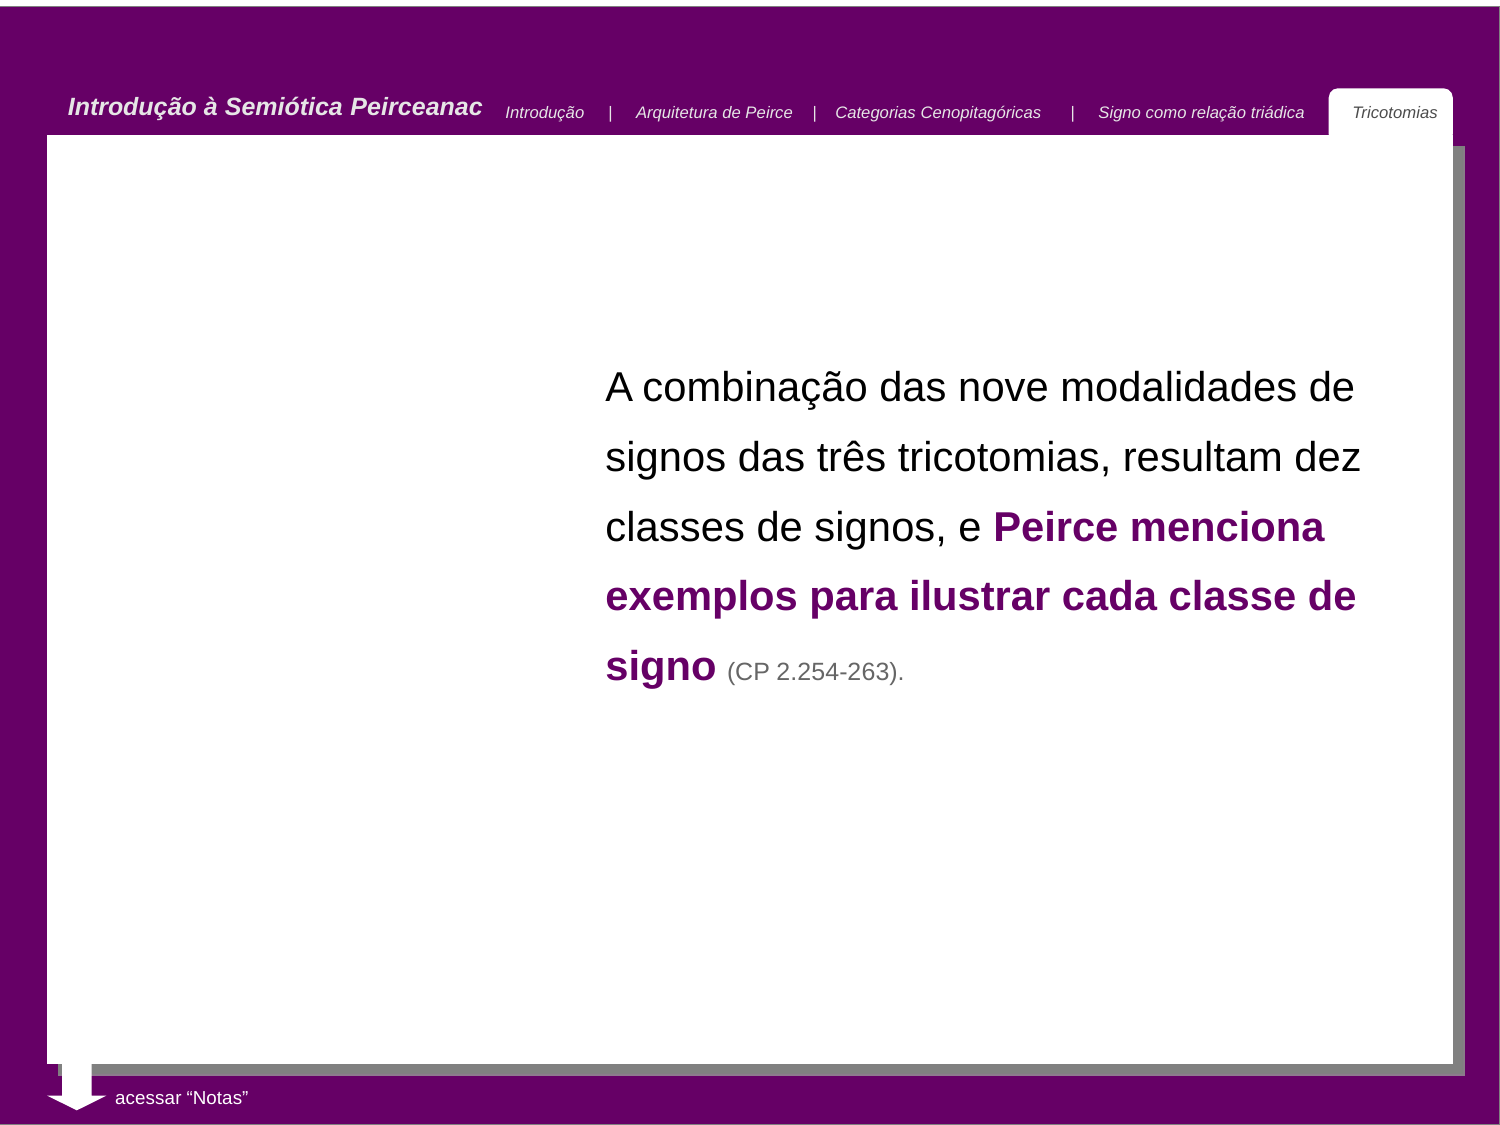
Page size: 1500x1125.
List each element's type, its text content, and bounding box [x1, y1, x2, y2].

text_box A combinação das nove modalidades de signos das três tricotomias, resultam dez classes de signos, e Peirce menciona exemplos para ilustrar cada classe de signo (CP 2.254-263). [590, 333, 1418, 751]
text_box [47, 1051, 100, 1111]
text_box acessar “Notas” [100, 1080, 278, 1117]
